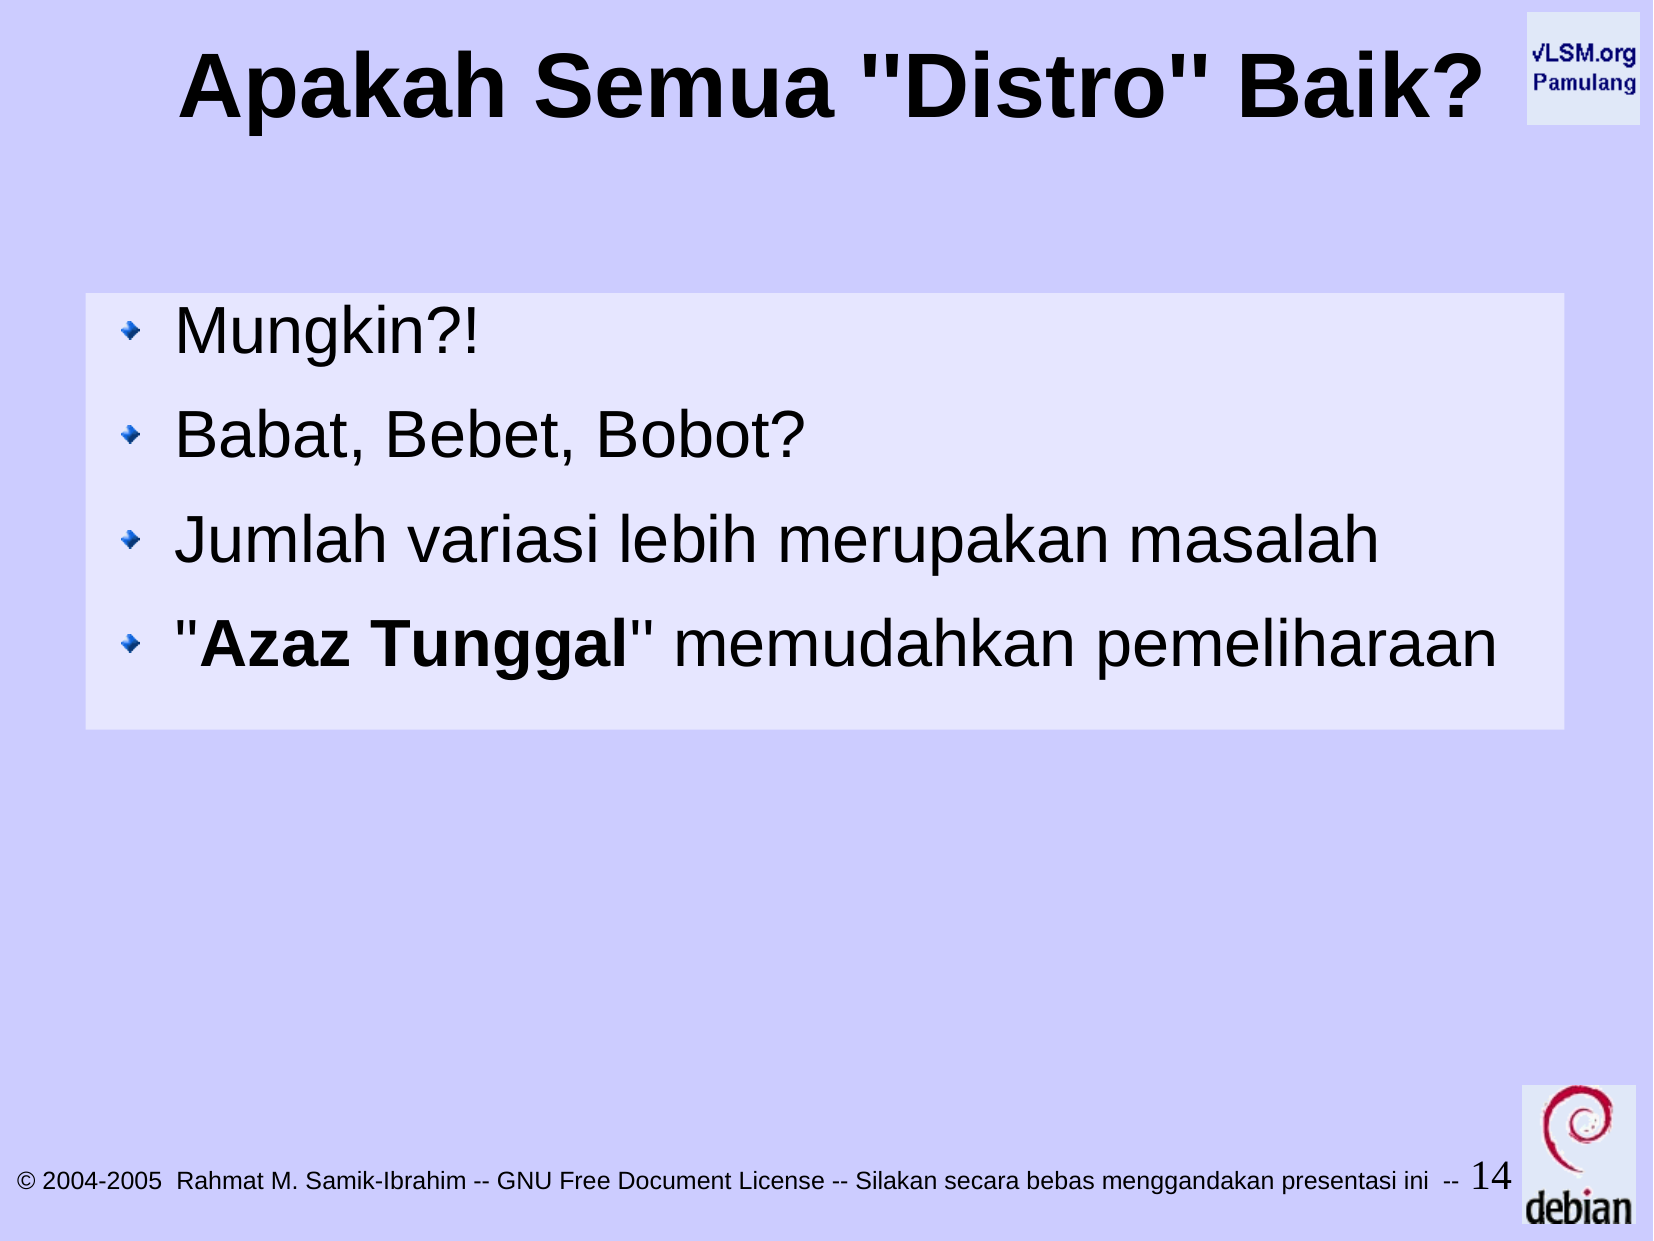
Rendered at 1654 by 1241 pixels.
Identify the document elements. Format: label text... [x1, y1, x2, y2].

list Mungkin?! Babat, Bebet, Bobot? Jumlah variasi lebih merupakan masalah ''Azaz Tunggal'' memudahkan pemeliharaan [85, 293, 1565, 730]
picture [1527, 12, 1640, 125]
picture [1522, 1085, 1636, 1224]
title Apakah Semua ''Distro'' Baik? [40, 31, 1625, 142]
